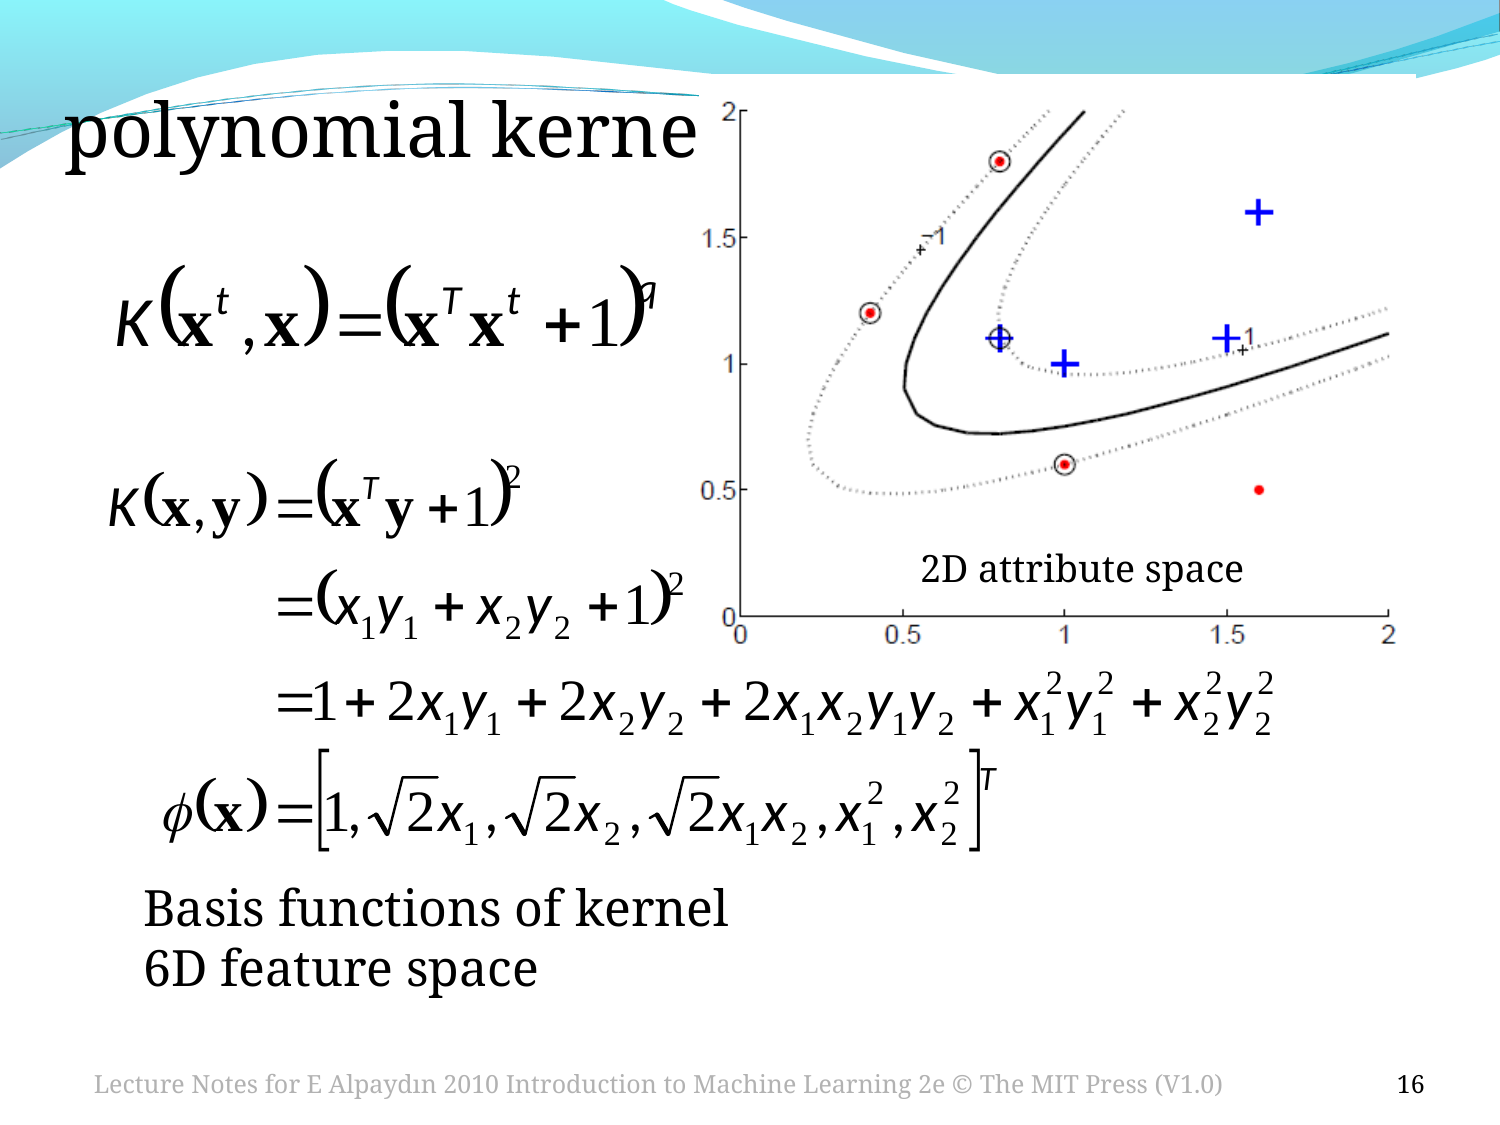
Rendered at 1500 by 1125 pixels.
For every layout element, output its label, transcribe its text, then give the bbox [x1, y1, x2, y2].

text_box <number> [1299, 1042, 1426, 1103]
text_box polynomial kernels [50, 74, 699, 201]
picture [0, 33, 1500, 658]
text_box Lecture Notes for E Alpaydın 2010 Introduction to Machine Learning 2e © The MIT Press (V1.0) [93, 1038, 1254, 1099]
text_box Basis functions of kernel 6D feature space [128, 868, 745, 1005]
chart [106, 258, 675, 377]
text_box 2D attribute space [905, 537, 1260, 598]
chart [99, 450, 1291, 860]
